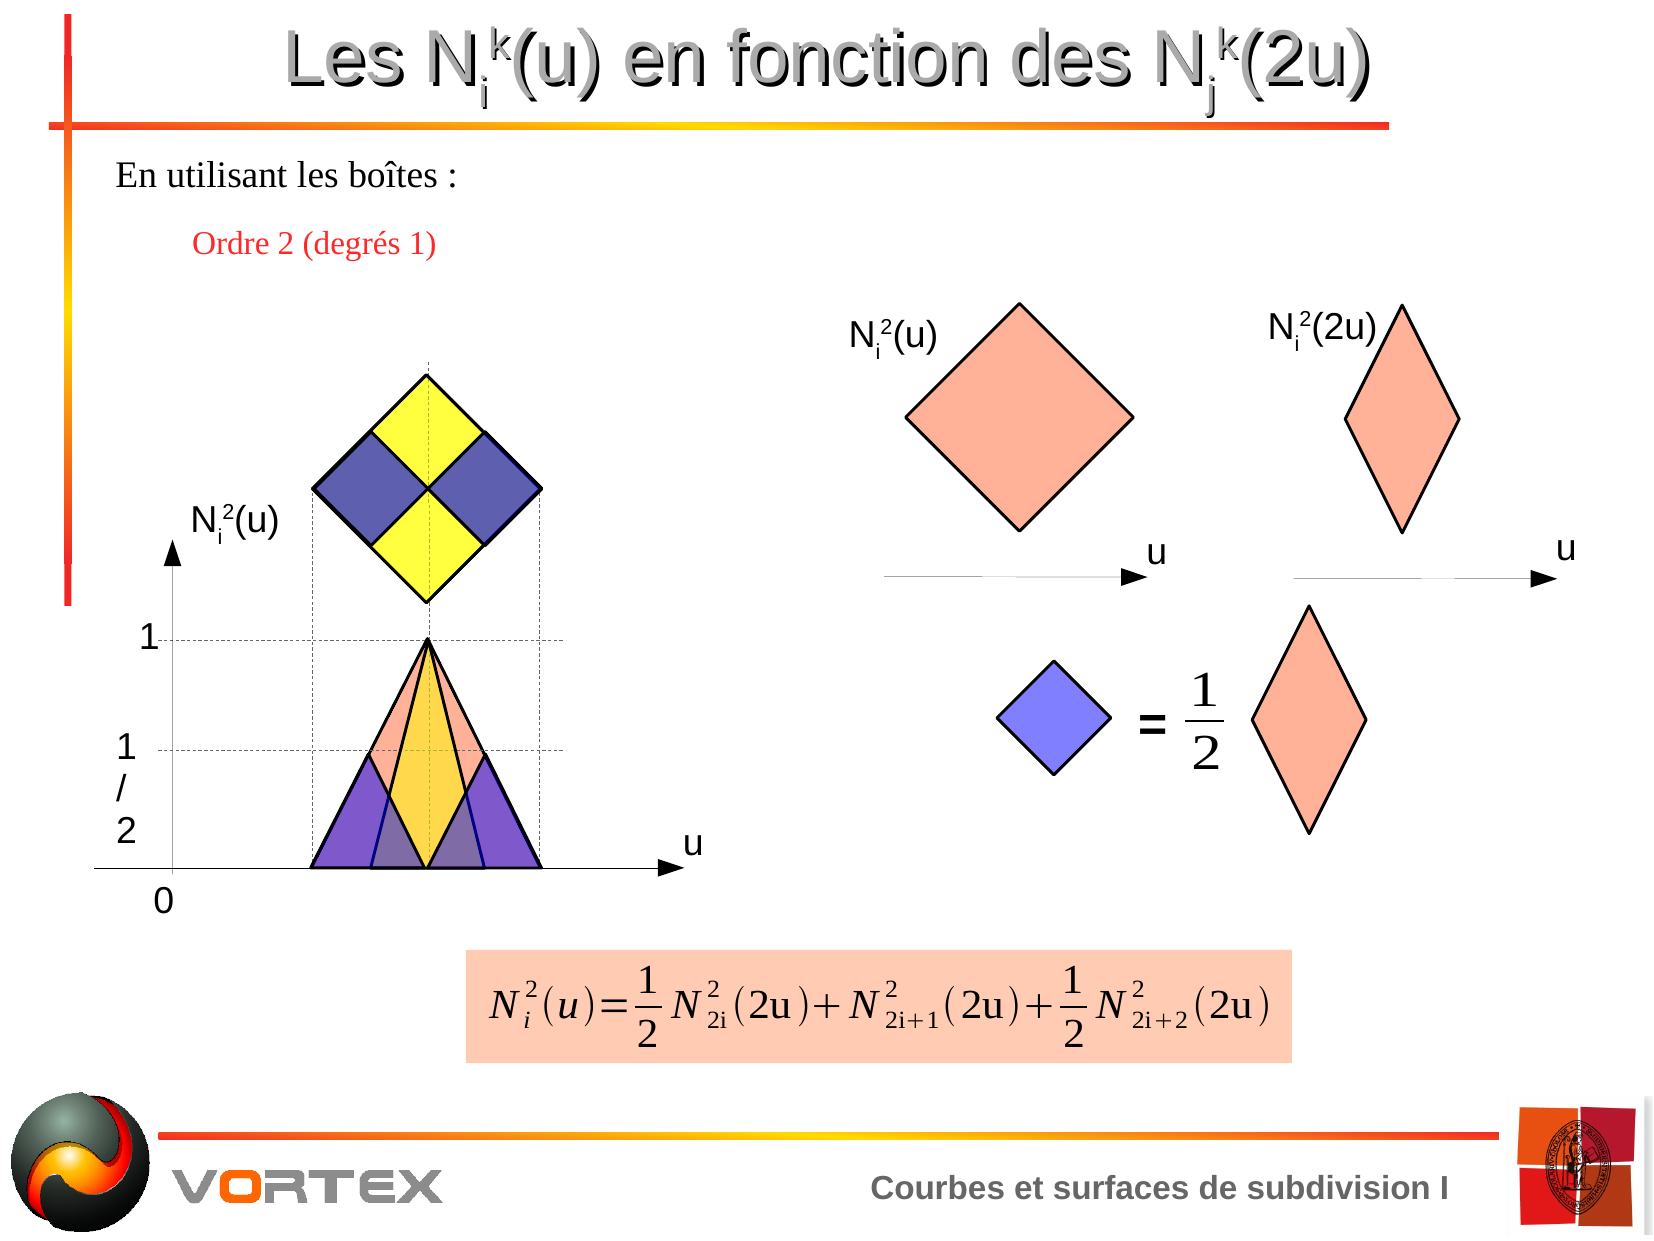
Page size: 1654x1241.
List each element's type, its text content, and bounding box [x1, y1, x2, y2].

text_box u [1541, 518, 1600, 582]
text_box [996, 660, 1111, 775]
text_box 1 [123, 607, 183, 671]
chart [1174, 661, 1236, 781]
text_box 1/2 [101, 718, 160, 874]
text_box = [1123, 689, 1174, 768]
text_box [310, 640, 542, 869]
title Les Nik(u) en fonction des Njk(2u) [0, 1, 1654, 130]
text_box Ni2(u) [175, 490, 301, 610]
text_box Ni2(u) [833, 305, 960, 425]
text_box [312, 374, 542, 603]
picture [11, 1092, 443, 1232]
picture [1505, 1096, 1653, 1235]
text_box u [668, 814, 727, 877]
text_box Ni2(2u) [1252, 297, 1414, 376]
text_box [1252, 605, 1367, 834]
list En utilisant les boîtes : Ordre 2 (degrés 1) [97, 153, 1571, 1109]
text_box u [1131, 523, 1191, 586]
chart [478, 957, 1278, 1056]
text_box 0 [138, 872, 198, 936]
text_box [913, 303, 1134, 532]
text_box [1345, 328, 1460, 533]
